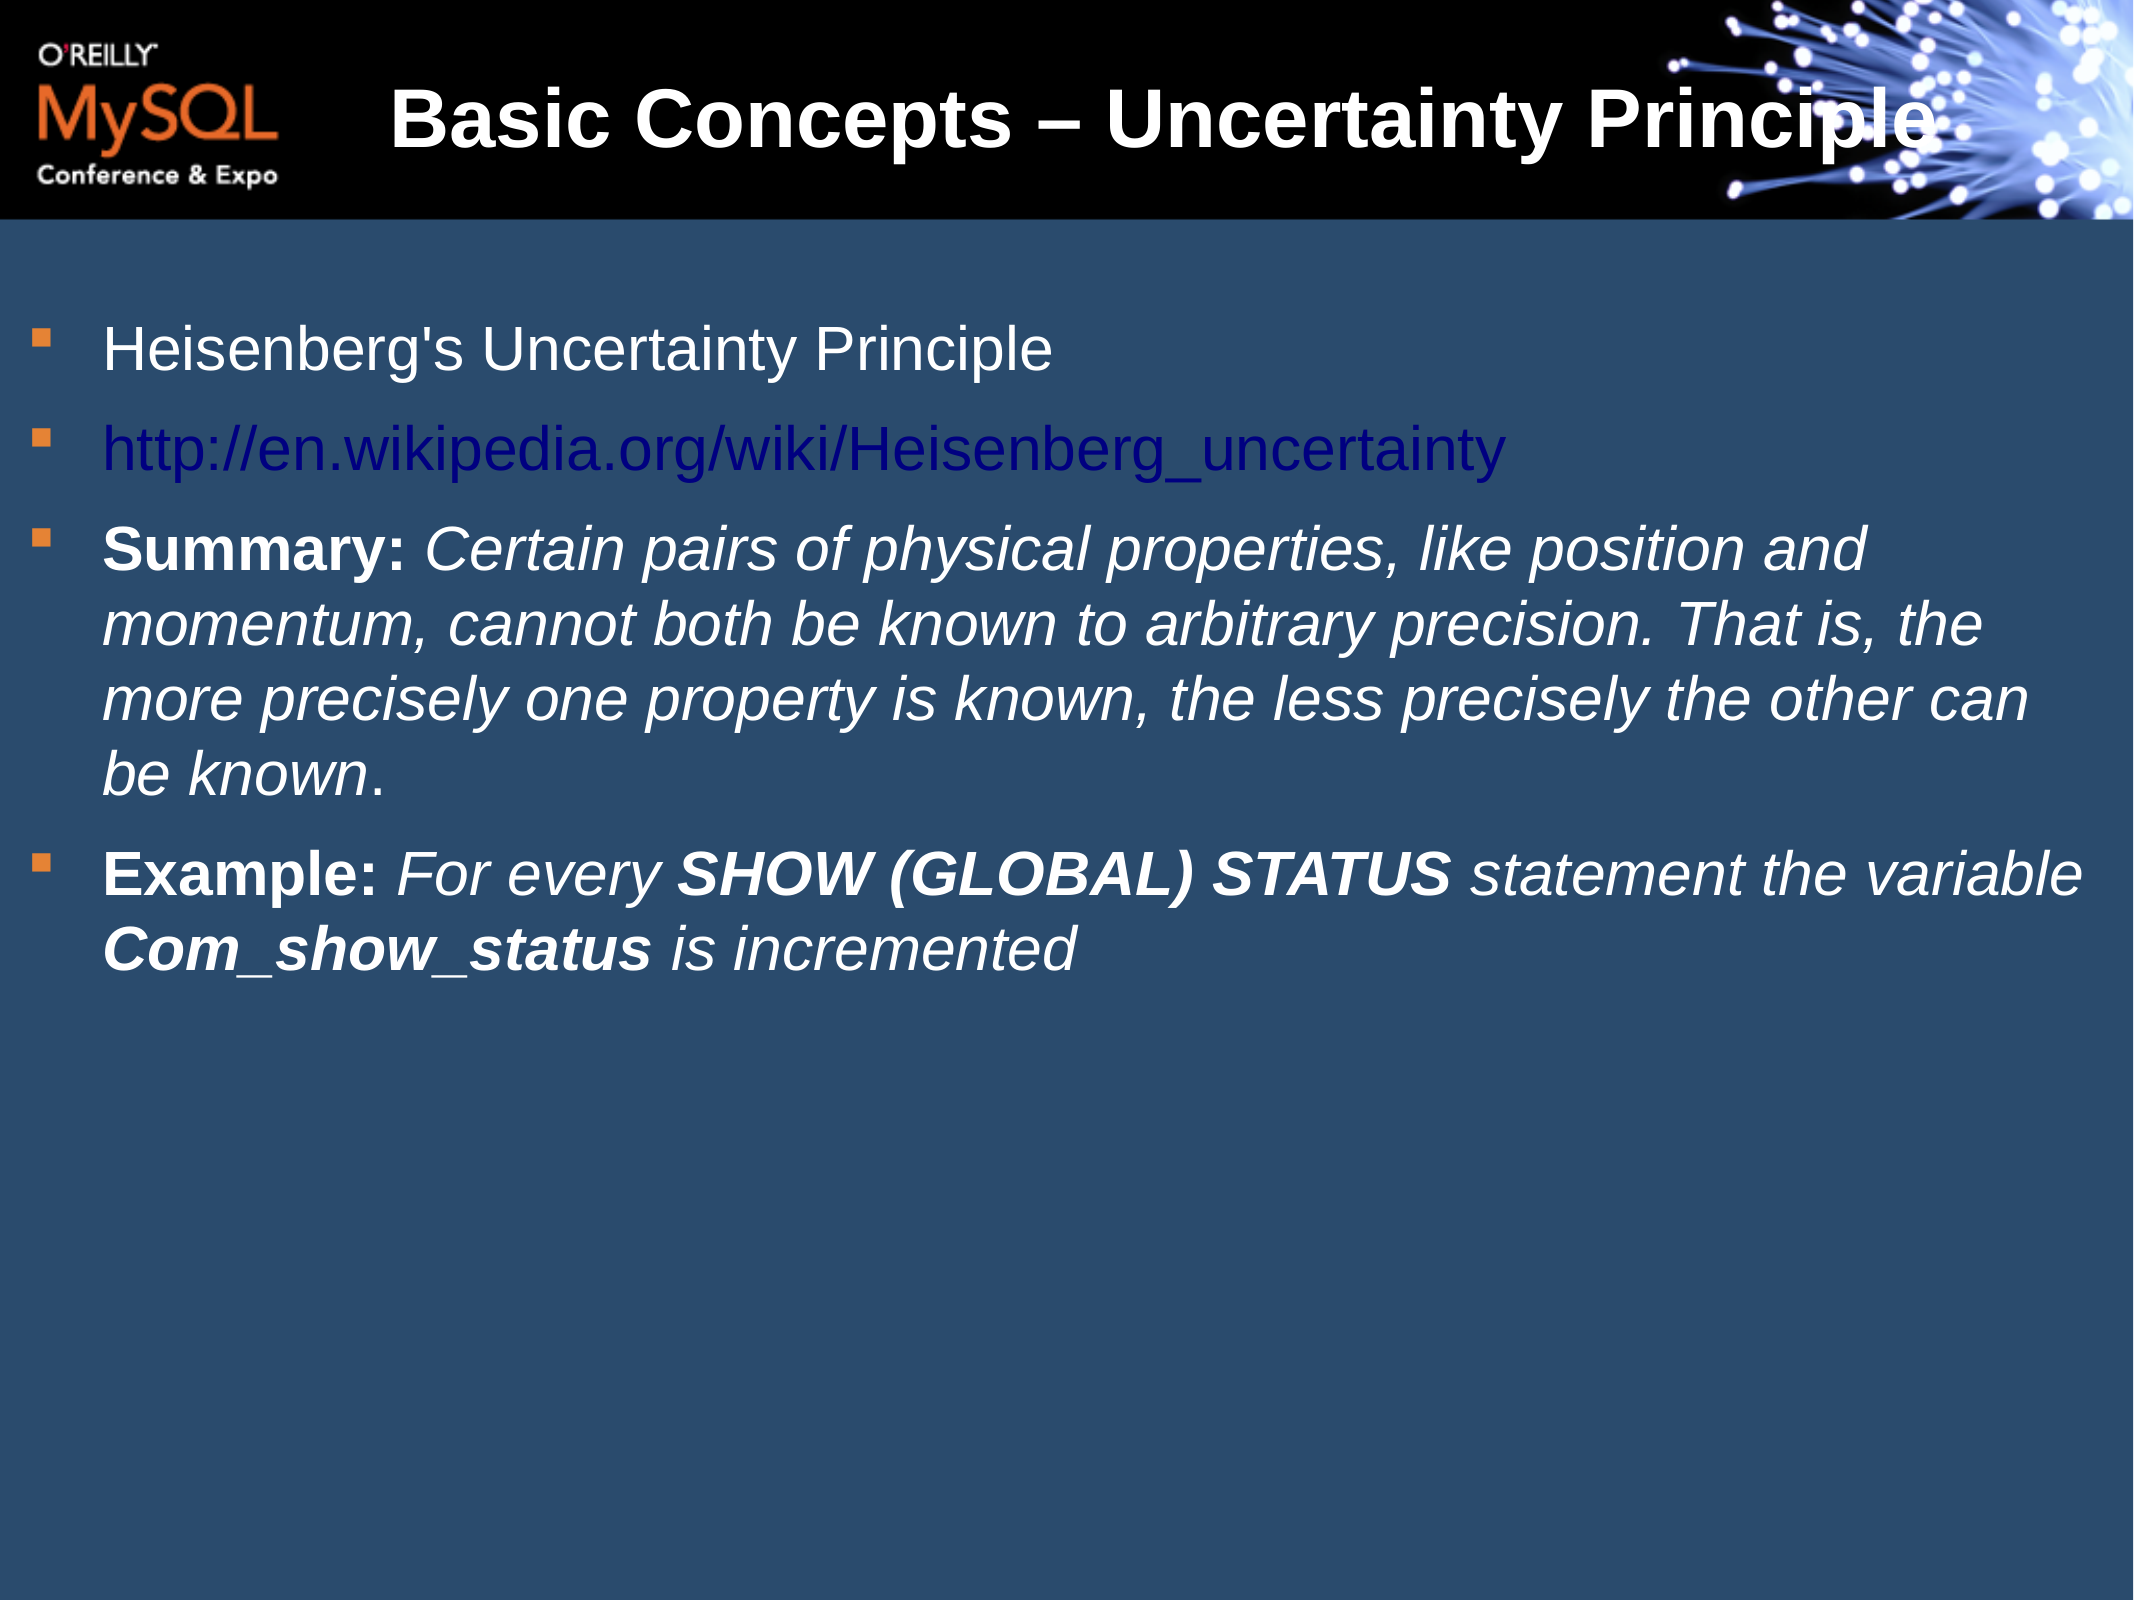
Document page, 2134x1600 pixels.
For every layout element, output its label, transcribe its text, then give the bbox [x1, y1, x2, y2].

list Heisenberg's Uncertainty Principle http://en.wikipedia.org/wiki/Heisenberg_uncertainty Summary: Certain pairs of physical properties, like position and momentum, cannot both be known to arbitrary precision. That is, the more precisely one property is known, the less precisely the other can be known. Example: For every SHOW (GLOBAL) STATUS statement the variable Com_show_status is incremented [0, 300, 2100, 1333]
picture [0, 0, 2134, 1600]
title Basic Concepts – Uncertainty Principle [381, 36, 2103, 193]
